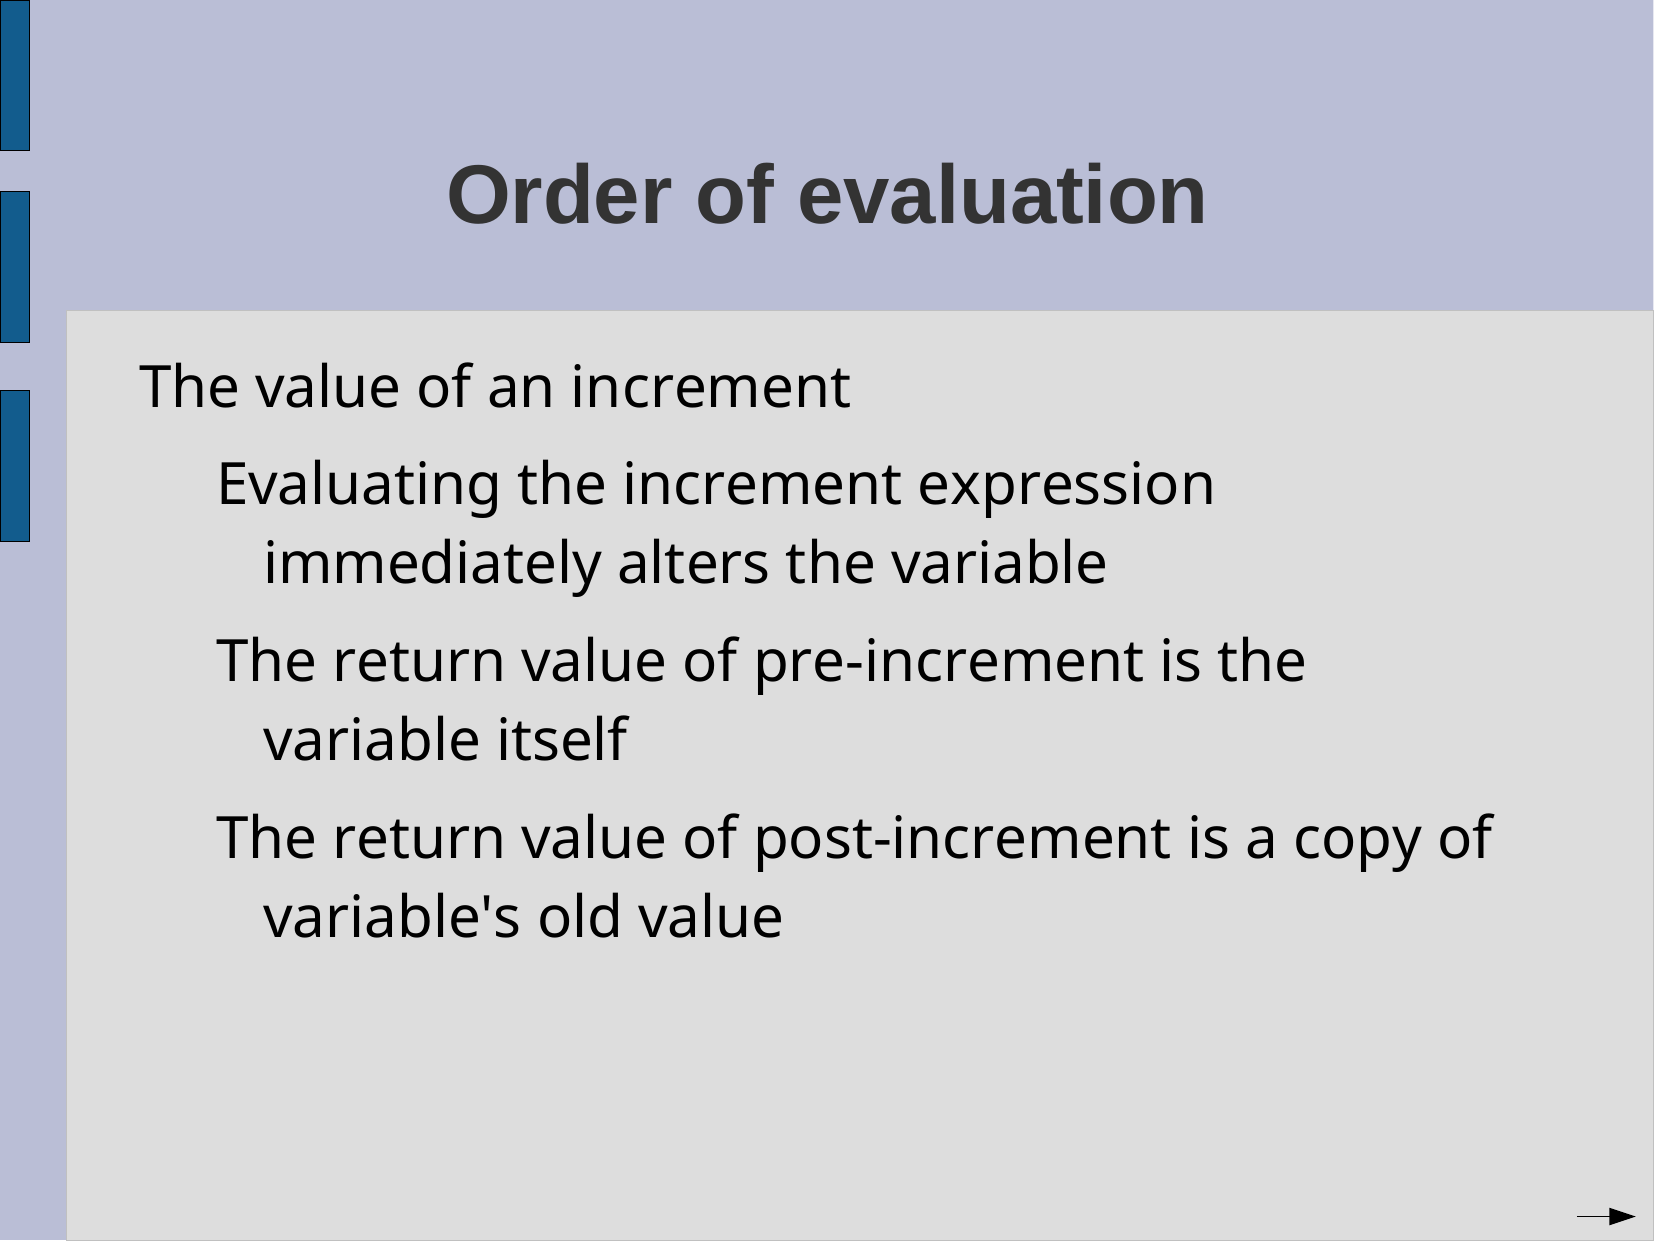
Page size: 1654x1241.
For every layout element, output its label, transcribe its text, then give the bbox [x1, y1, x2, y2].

title Order of evaluation [121, 91, 1534, 299]
list The value of an increment Evaluating the increment expression immediately alters the variable The return value of pre-increment is the variable itself The return value of post-increment is a copy of variable's old value [121, 344, 1534, 1127]
